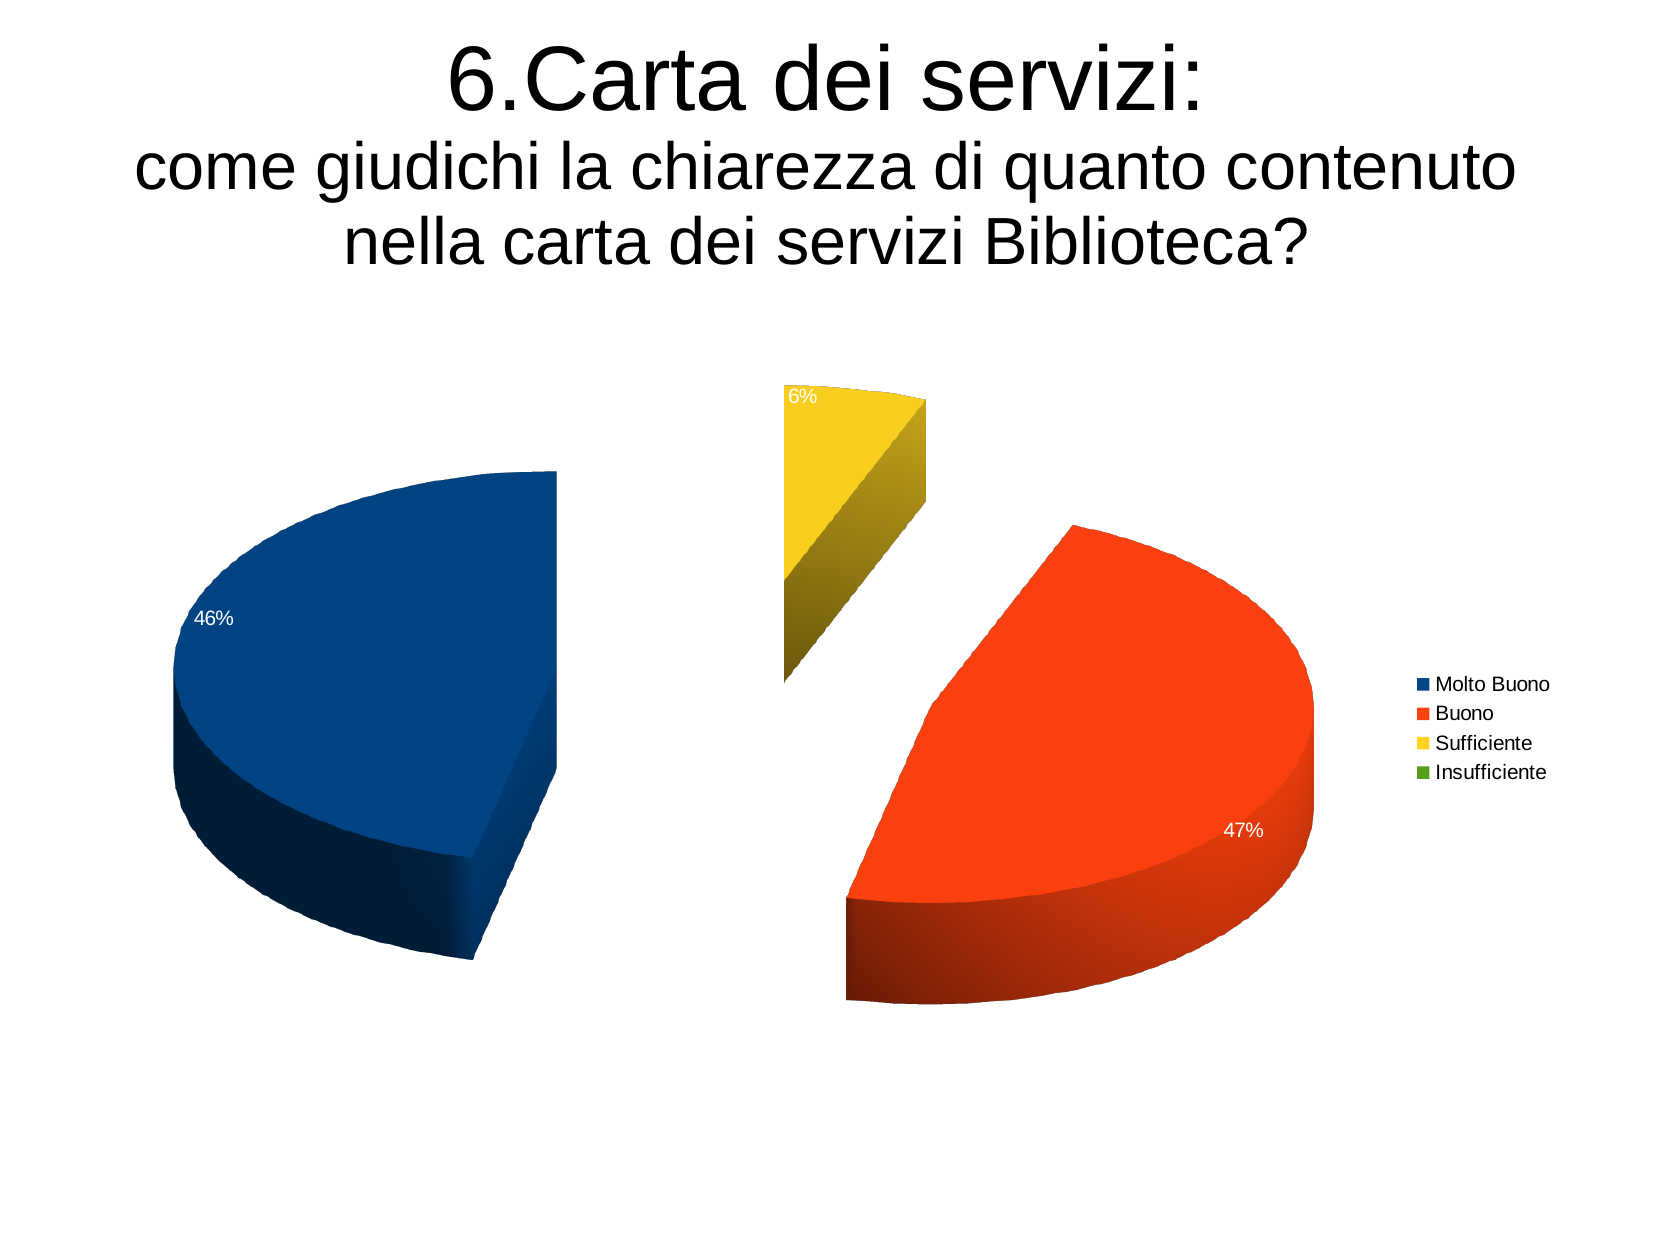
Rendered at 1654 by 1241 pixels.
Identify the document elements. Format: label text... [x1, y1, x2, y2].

title 6.Carta dei servizi: come giudichi la chiarezza di quanto contenuto nella carta dei servizi Biblioteca? [82, 26, 1571, 280]
chart [84, 368, 1572, 1089]
